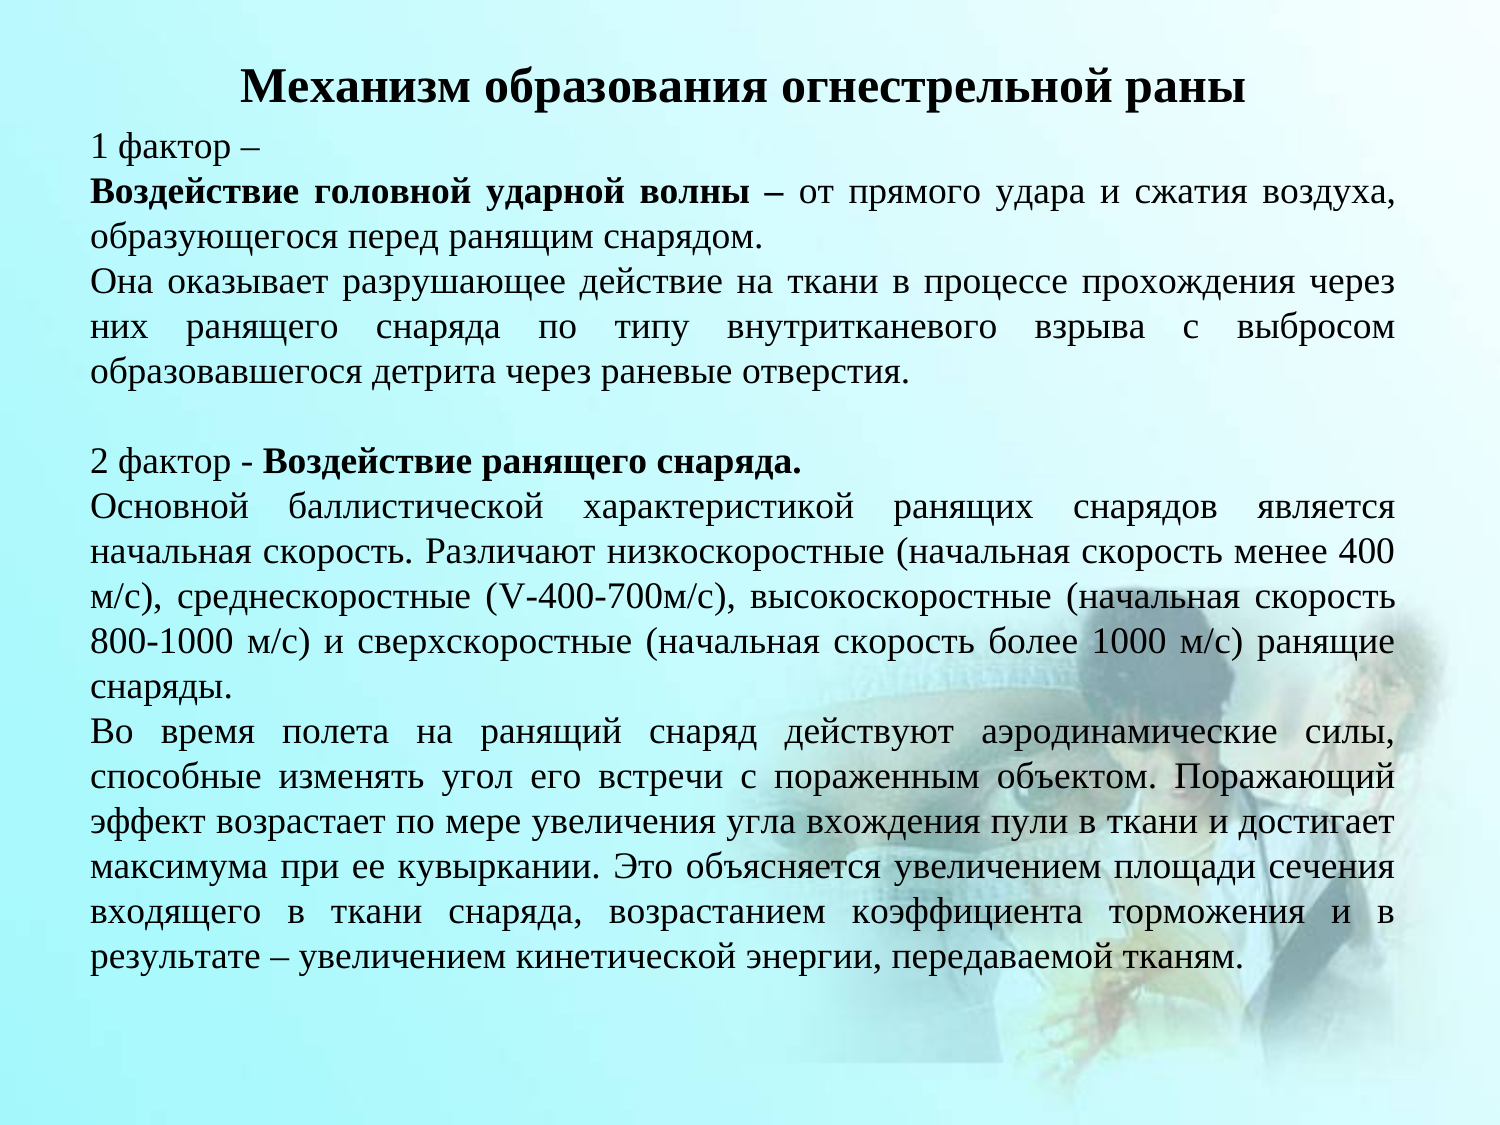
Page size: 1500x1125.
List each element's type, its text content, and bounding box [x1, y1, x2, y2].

list 1 фактор – Воздействие головной ударной волны – от прямого удара и сжатия воздуха, образующегося перед ранящим снарядом. Она оказывает разрушающее действие на ткани в процессе прохождения через них ранящего снаряда по типу внутритканевого взрыва с выбросом образовавшегося детрита через раневые отверстия. 2 фактор - Воздействие ранящего снаряда. Основной баллистической характеристикой ранящих снарядов является начальная скорость. Различают низкоскоростные (начальная скорость менее 400 м/с), среднескоростные (V-400-700м/с), высокоскоростные (начальная скорость 800-1000 м/с) и сверхскоростные (начальная скорость более 1000 м/с) ранящие снаряды. Во время полета на ранящий снаряд действуют аэродинамические силы, способные изменять угол его встречи с пораженным объектом. Поражающий эффект возрастает по мере увеличения угла вхождения пули в ткани и достигает максимума при ее кувыркании. Это объясняется увеличением площади сечения входящего в ткани снаряда, возрастанием коэффициента торможения и в результате – увеличением кинетической энергии, передаваемой тканям. [75, 113, 1426, 1000]
title Механизм образования огнестрельной раны [75, 45, 1426, 113]
